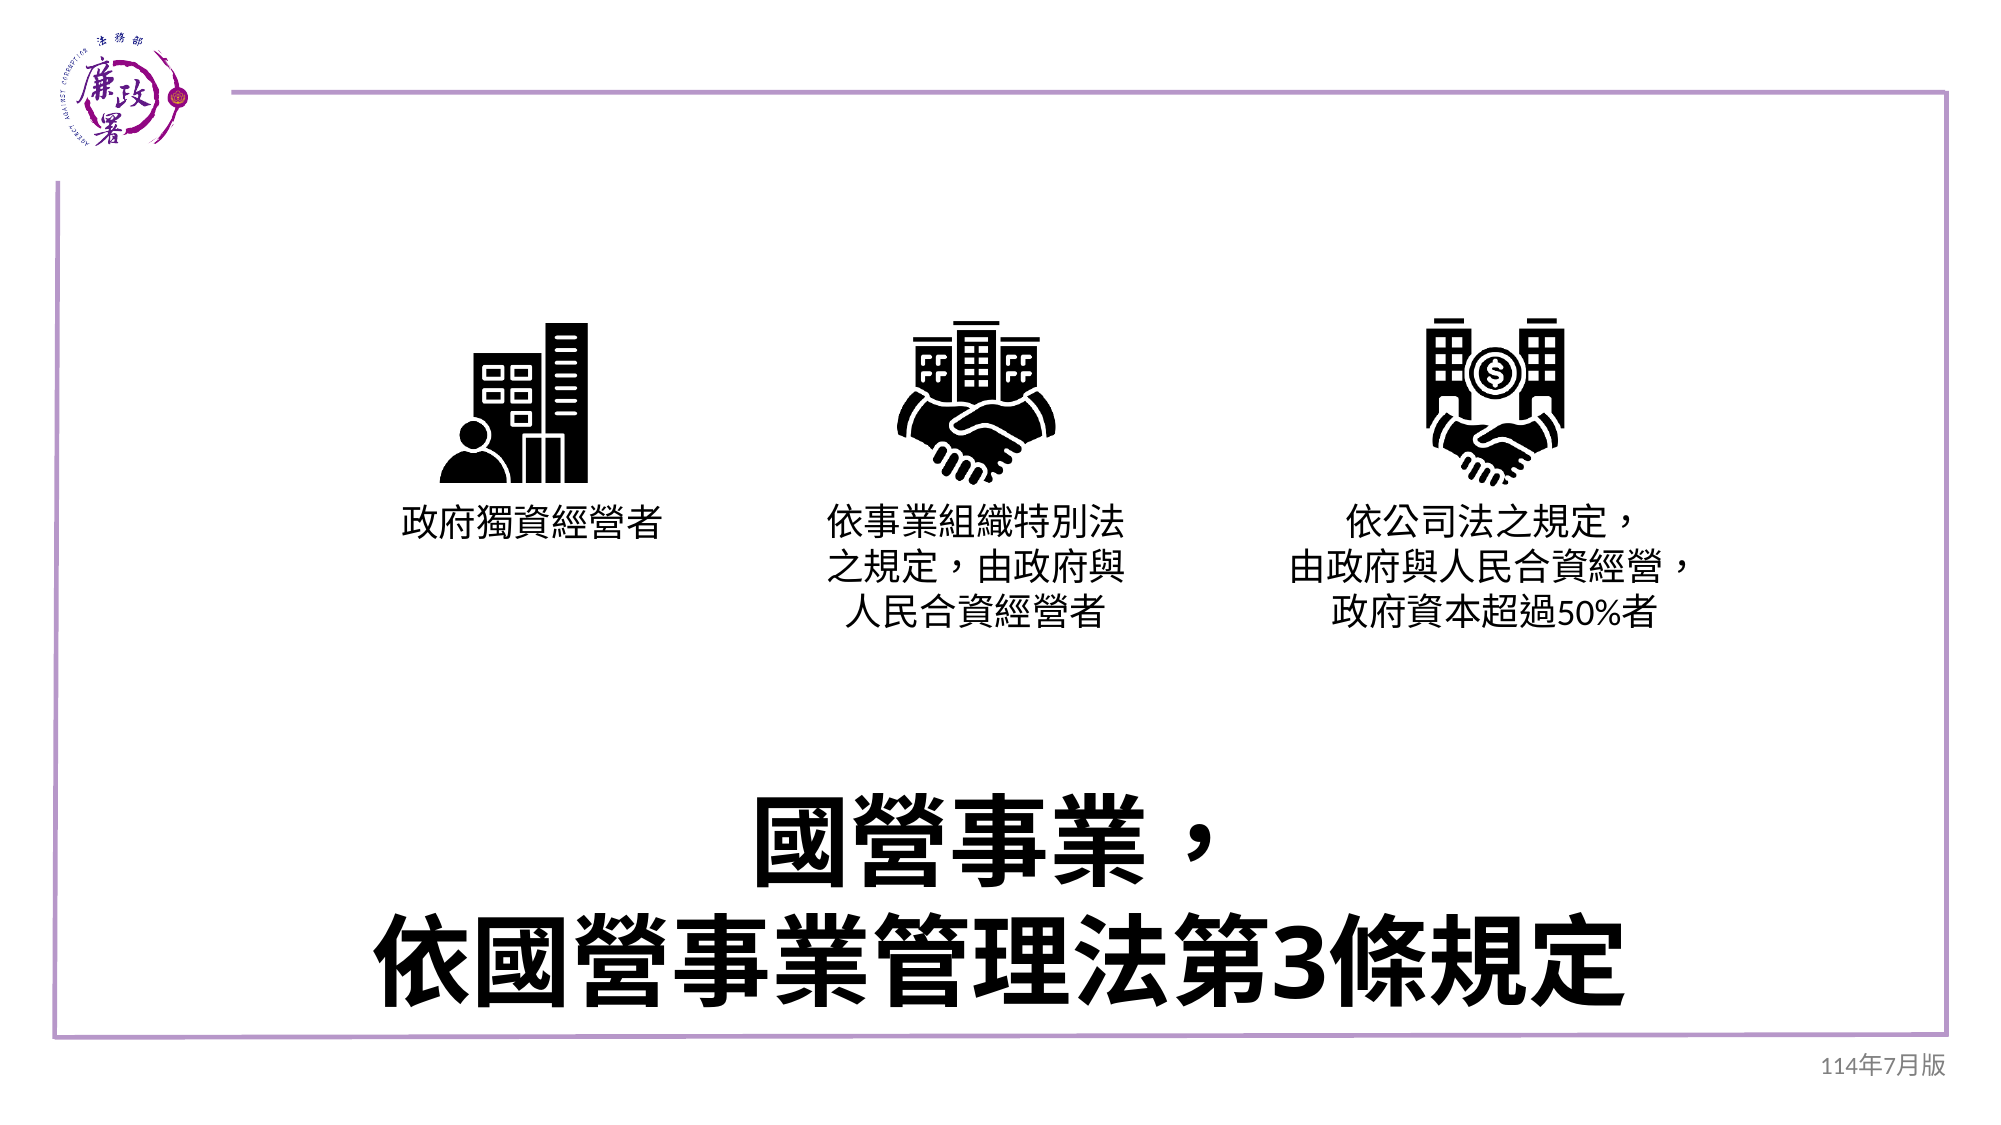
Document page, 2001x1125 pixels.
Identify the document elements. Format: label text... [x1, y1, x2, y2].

text_box 政府獨資經營者 [386, 491, 679, 551]
picture [1406, 313, 1584, 490]
picture [891, 317, 1061, 488]
text_box 依公司法之規定， 由政府與人民合資經營， 政府資本超過50%者 [1274, 490, 1717, 641]
picture [60, 32, 188, 146]
picture [428, 317, 599, 488]
text_box 依事業組織特別法 之規定，由政府與 人民合資經營者 [811, 490, 1141, 641]
text_box 國營事業， 依國營事業管理法第3條規定 [356, 771, 1644, 1027]
